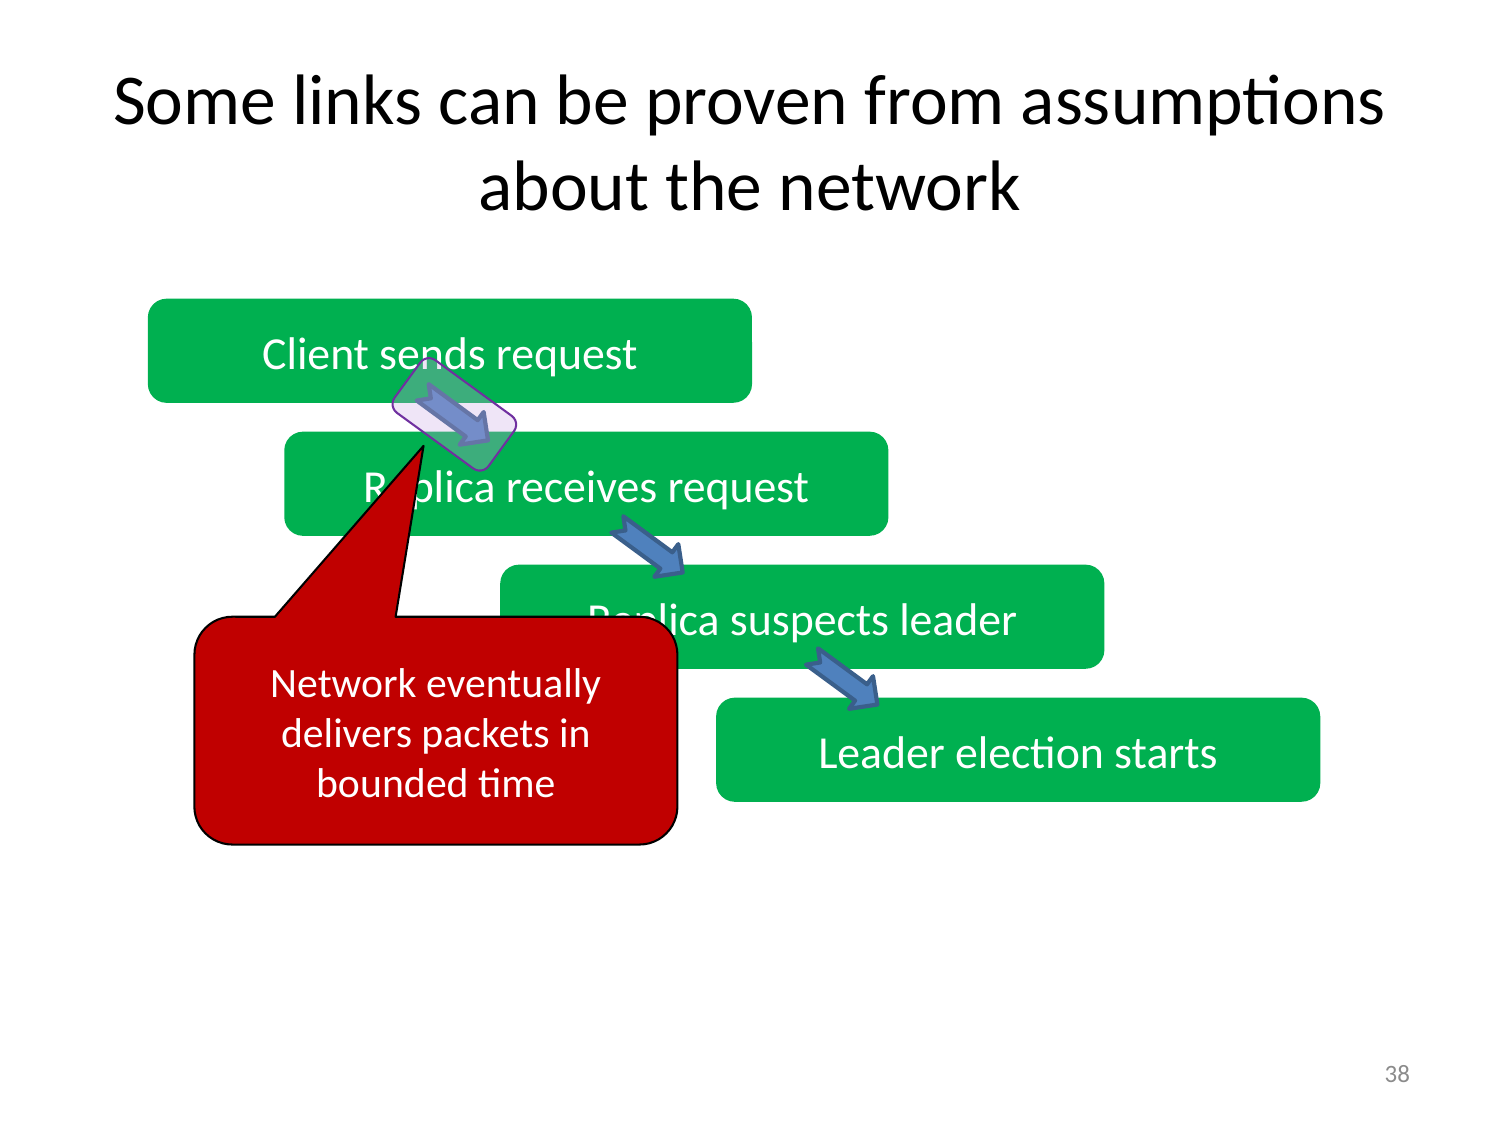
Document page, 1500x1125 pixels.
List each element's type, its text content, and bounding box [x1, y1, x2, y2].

text_box Client sends request [149, 300, 750, 401]
text_box Replica suspects leader [502, 566, 1103, 667]
text_box Network eventually delivers packets in bounded time [194, 445, 678, 845]
text_box [806, 648, 878, 709]
text_box [611, 516, 683, 577]
slide_number <number> [1074, 1042, 1425, 1103]
text_box Leader election starts [718, 699, 1319, 800]
title Some links can be proven from assumptions about the network [75, 45, 1425, 233]
text_box [392, 358, 517, 471]
text_box Replica receives request [286, 433, 887, 534]
